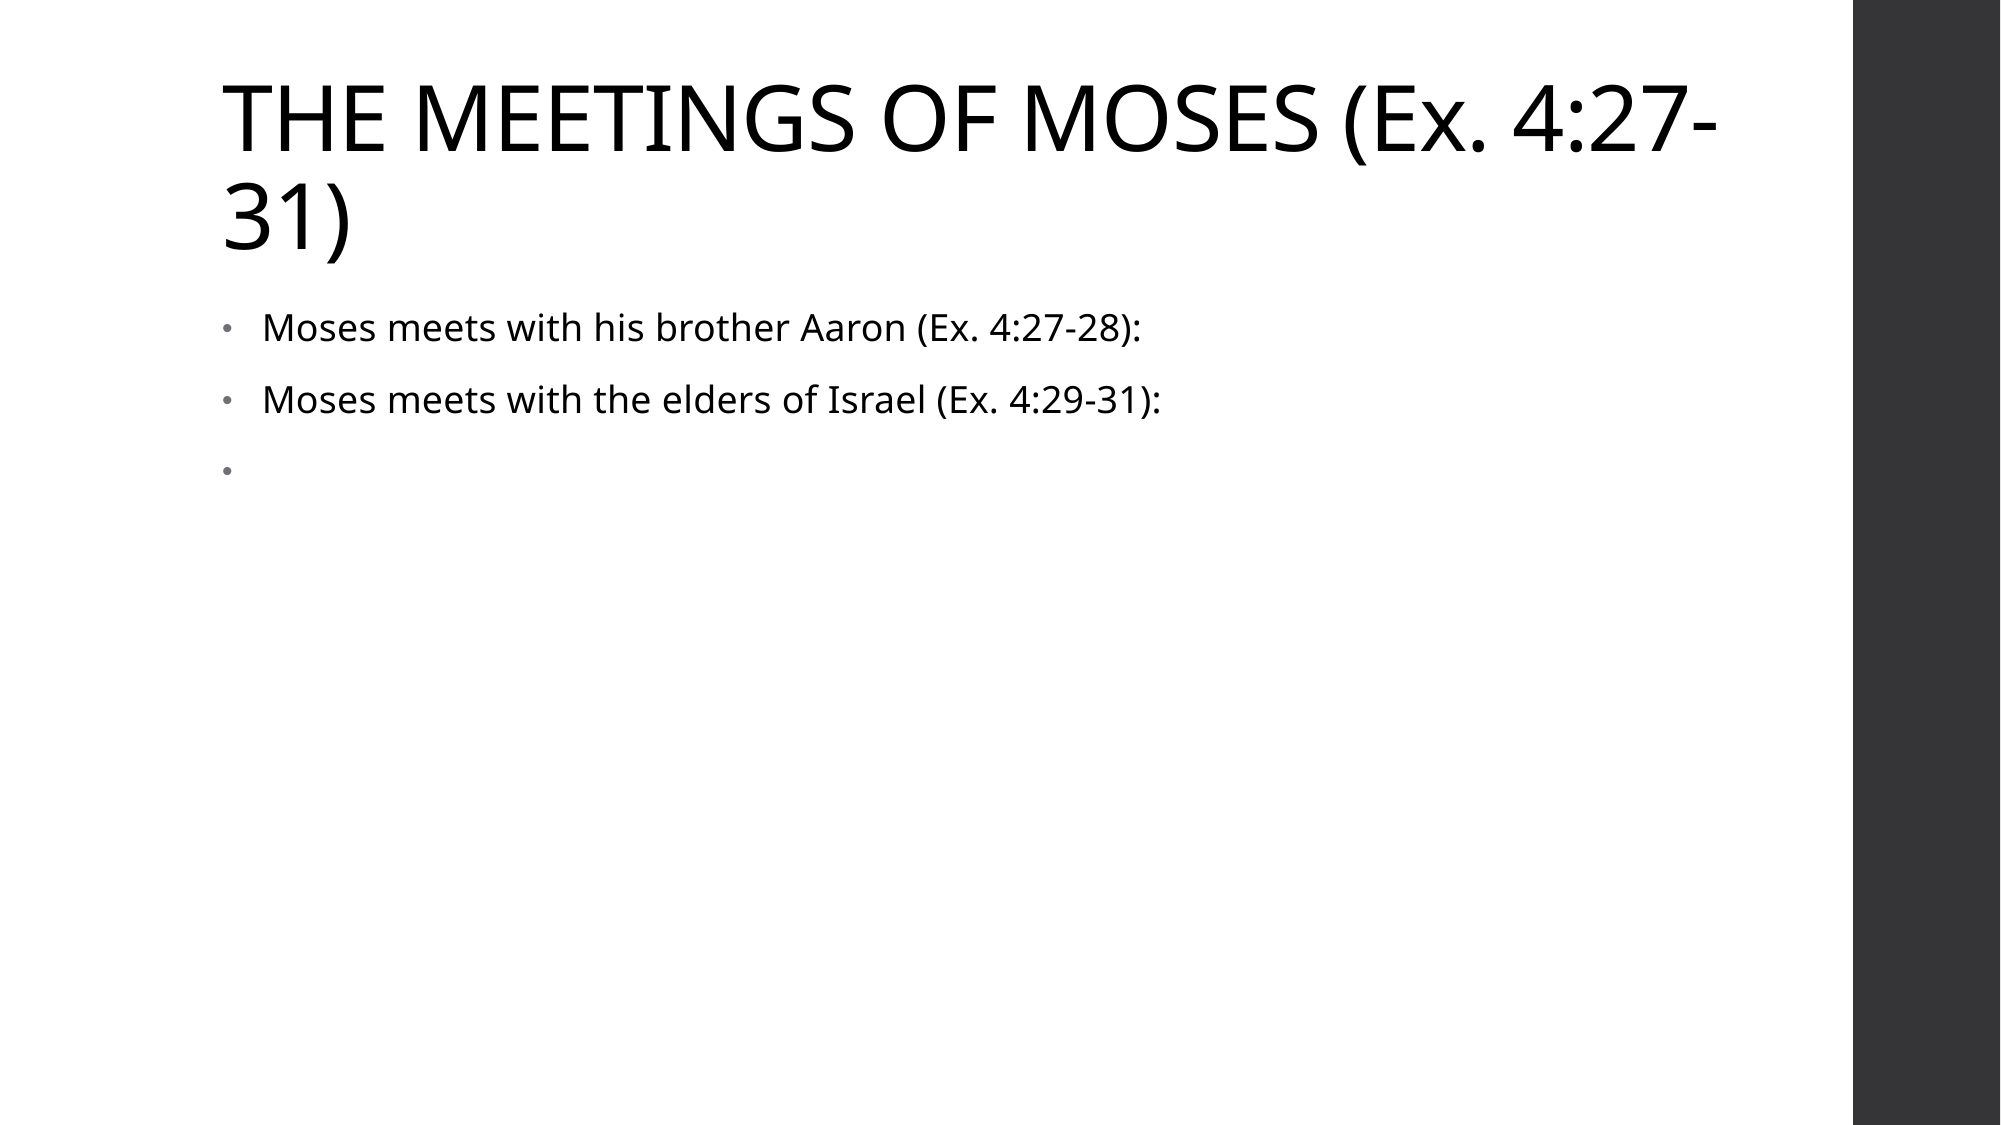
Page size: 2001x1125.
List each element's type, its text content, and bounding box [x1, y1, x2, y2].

list Moses meets with his brother Aaron (Ex. 4:27-28): Moses meets with the elders of Israel (Ex. 4:29-31): [206, 299, 1617, 1014]
title THE MEETINGS OF MOSES (Ex. 4:27-31) [206, 60, 1797, 278]
